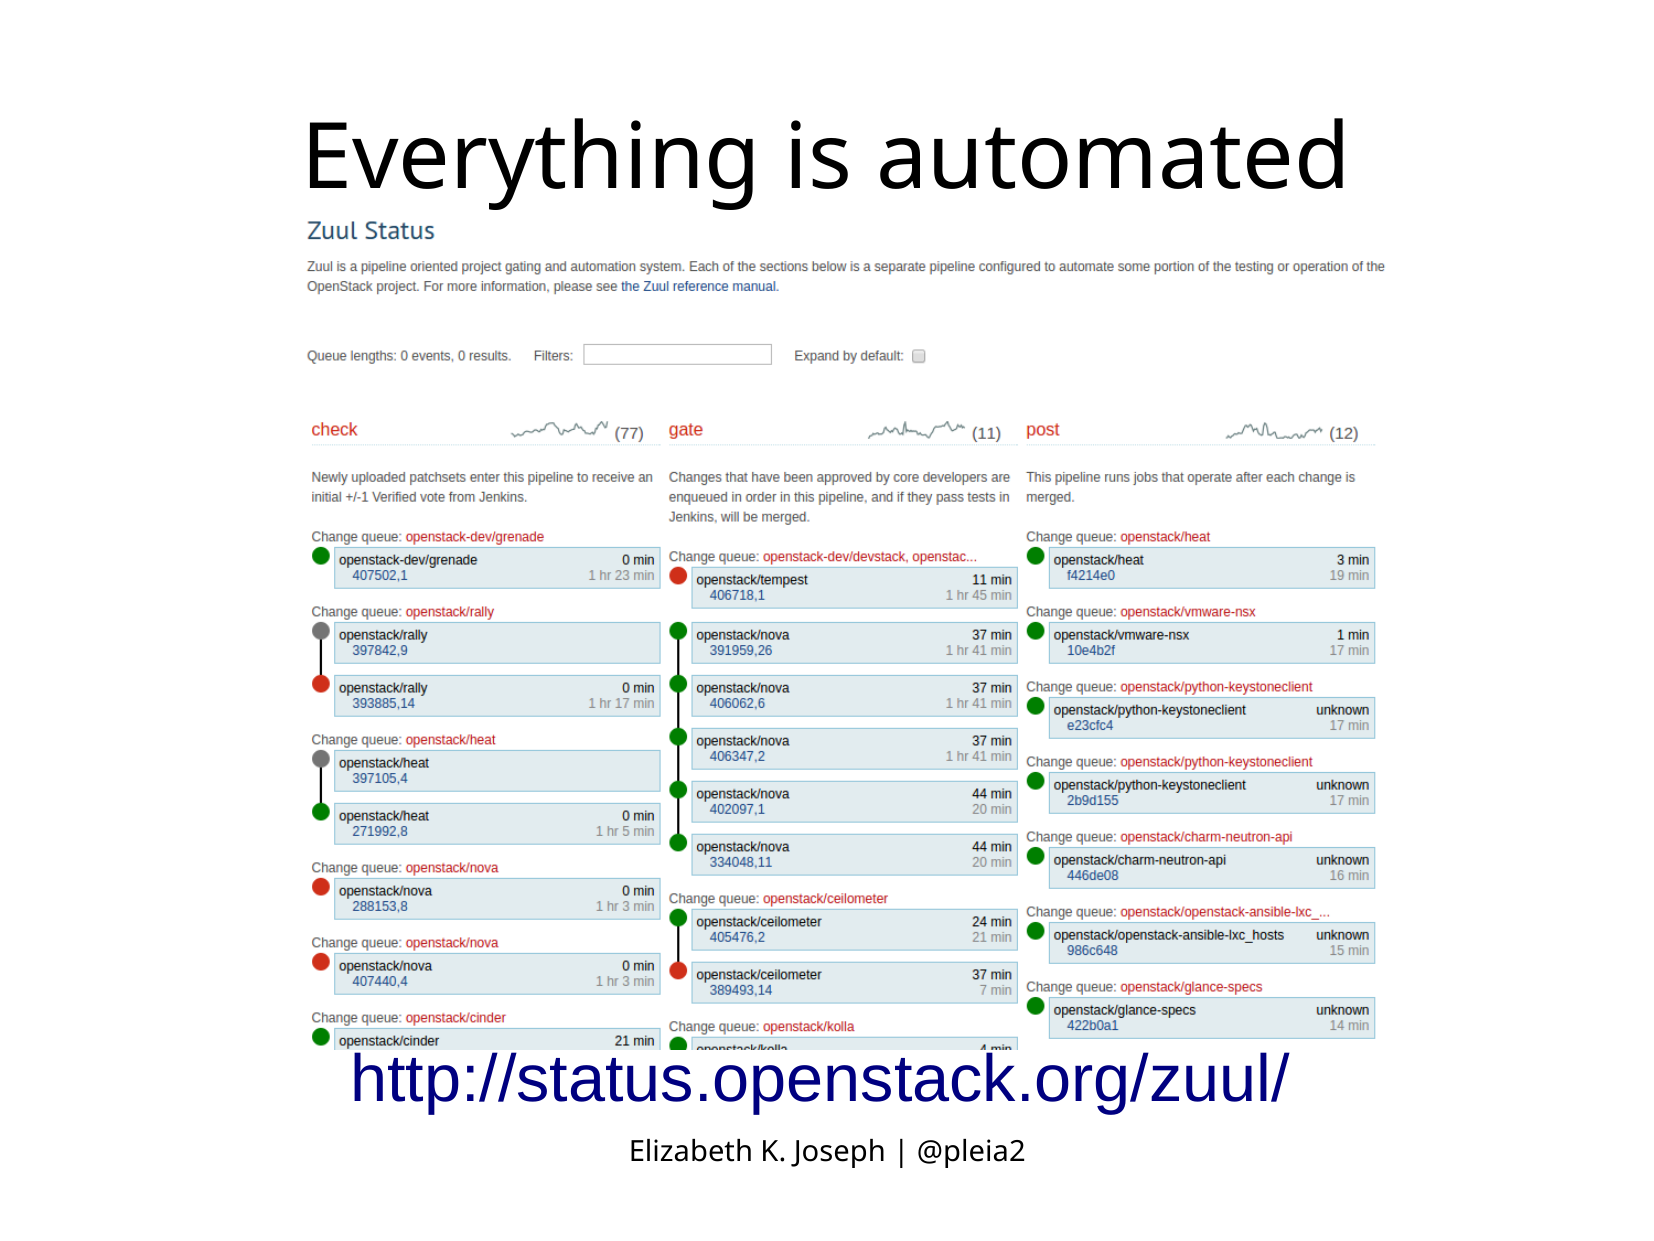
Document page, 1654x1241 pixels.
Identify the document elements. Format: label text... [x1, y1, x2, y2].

subtitle http://status.openstack.org/zuul/ [76, 218, 1565, 1117]
title Everything is automated [82, 49, 1571, 257]
